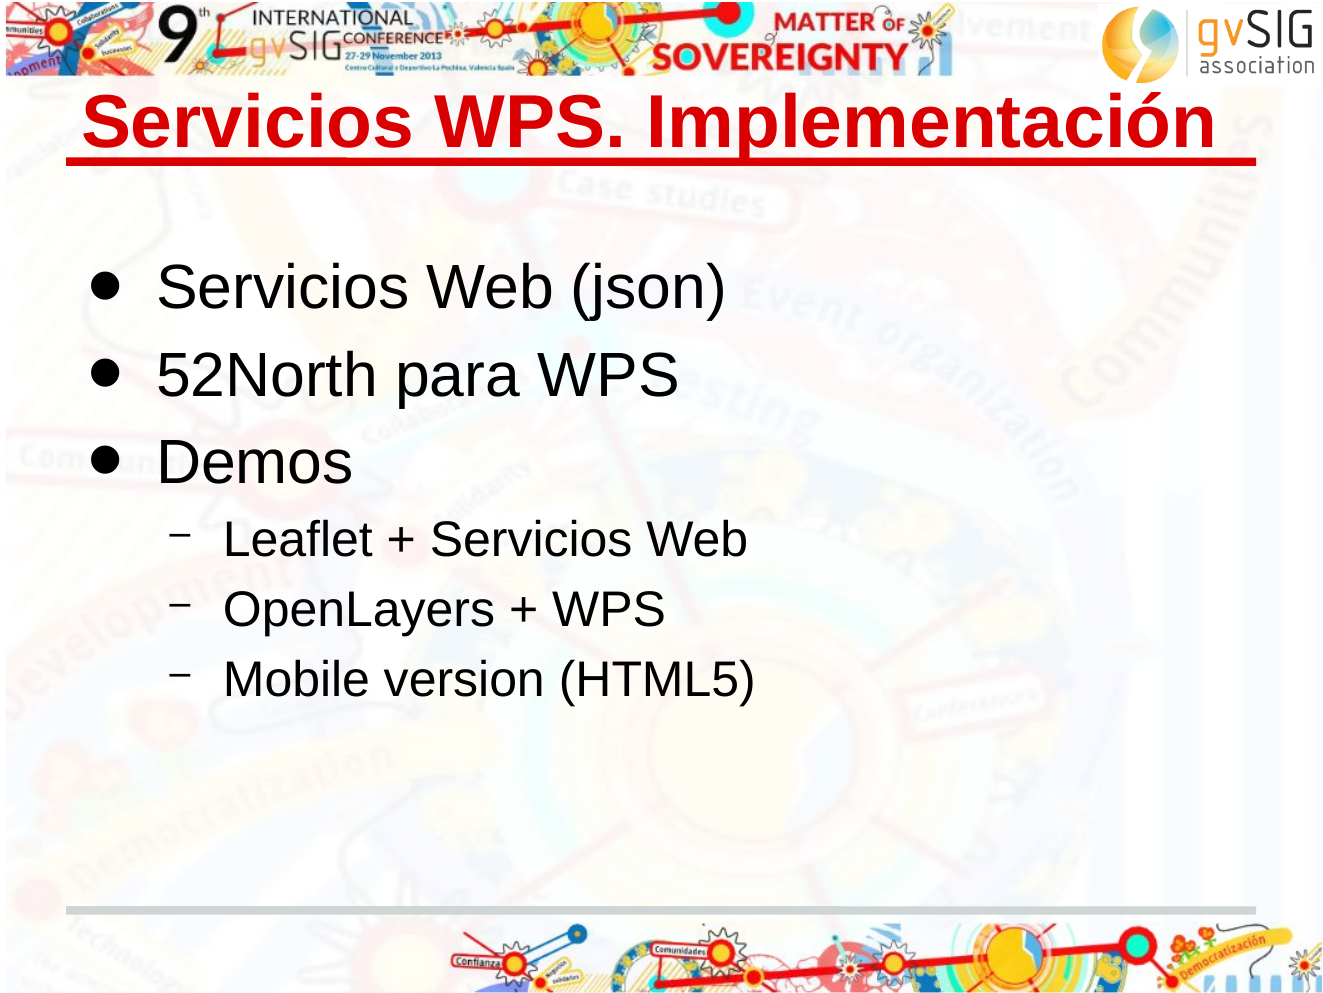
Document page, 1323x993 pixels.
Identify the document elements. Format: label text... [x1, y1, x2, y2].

picture [5, 2, 1323, 993]
list Servicios Web (json) 52North para WPS Demos Leaflet + Servicios Web OpenLayers + WPS Mobile version (HTML5) [66, 231, 1257, 951]
title Servicios WPS. Implementación [66, 39, 1257, 178]
